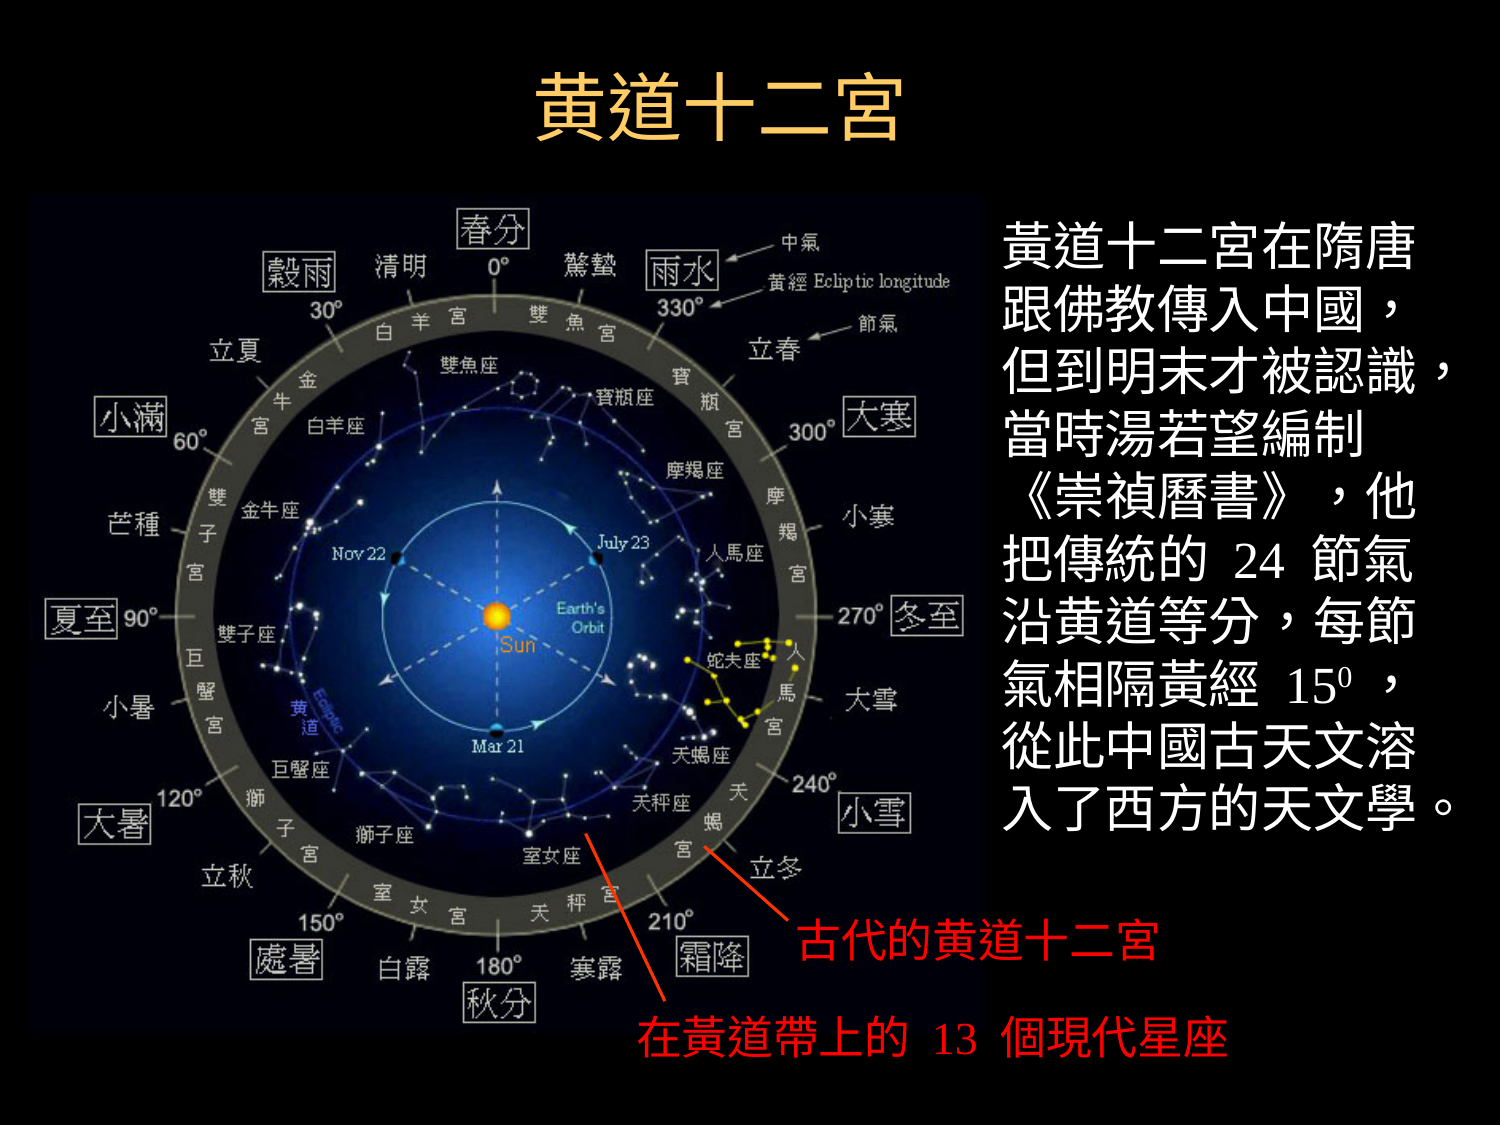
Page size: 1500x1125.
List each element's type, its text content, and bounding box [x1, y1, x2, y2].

text_box 在黃道帶上的 13 個現代星座 [621, 1000, 1244, 1072]
text_box 黄道十二宮 [526, 54, 940, 157]
text_box 古代的黄道十二宮 [780, 904, 1177, 975]
text_box 黃道十二宮在隋唐跟佛教傳入中國，但到明末才被認識，當時湯若望編制《崇禎曆書》，他把傳統的 24 節氣沿黄道等分，每節氣相隔黃經 150，從此中國古天文溶入了西方的天文學。 [986, 205, 1468, 847]
picture [29, 194, 983, 1033]
